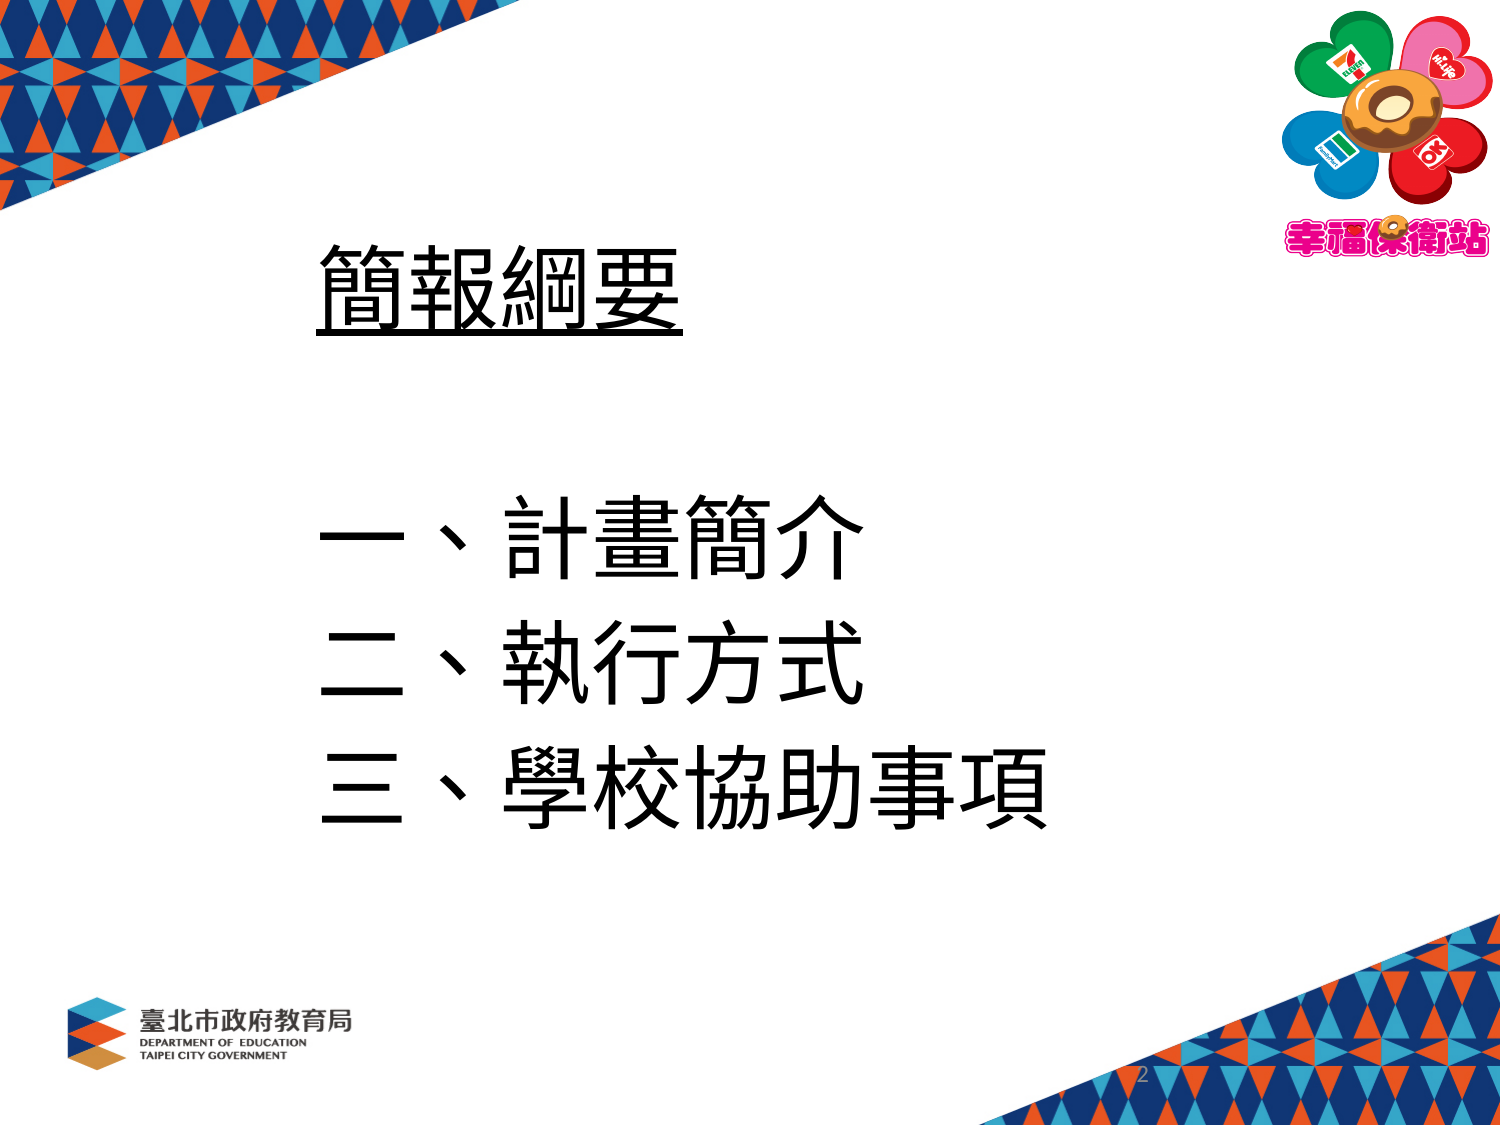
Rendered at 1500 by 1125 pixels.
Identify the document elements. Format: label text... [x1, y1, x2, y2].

title 簡報綱要 一、計畫簡介 二、執行方式 三、學校協助事項 [301, 208, 1500, 1024]
text_box [1121, 1042, 1459, 1103]
